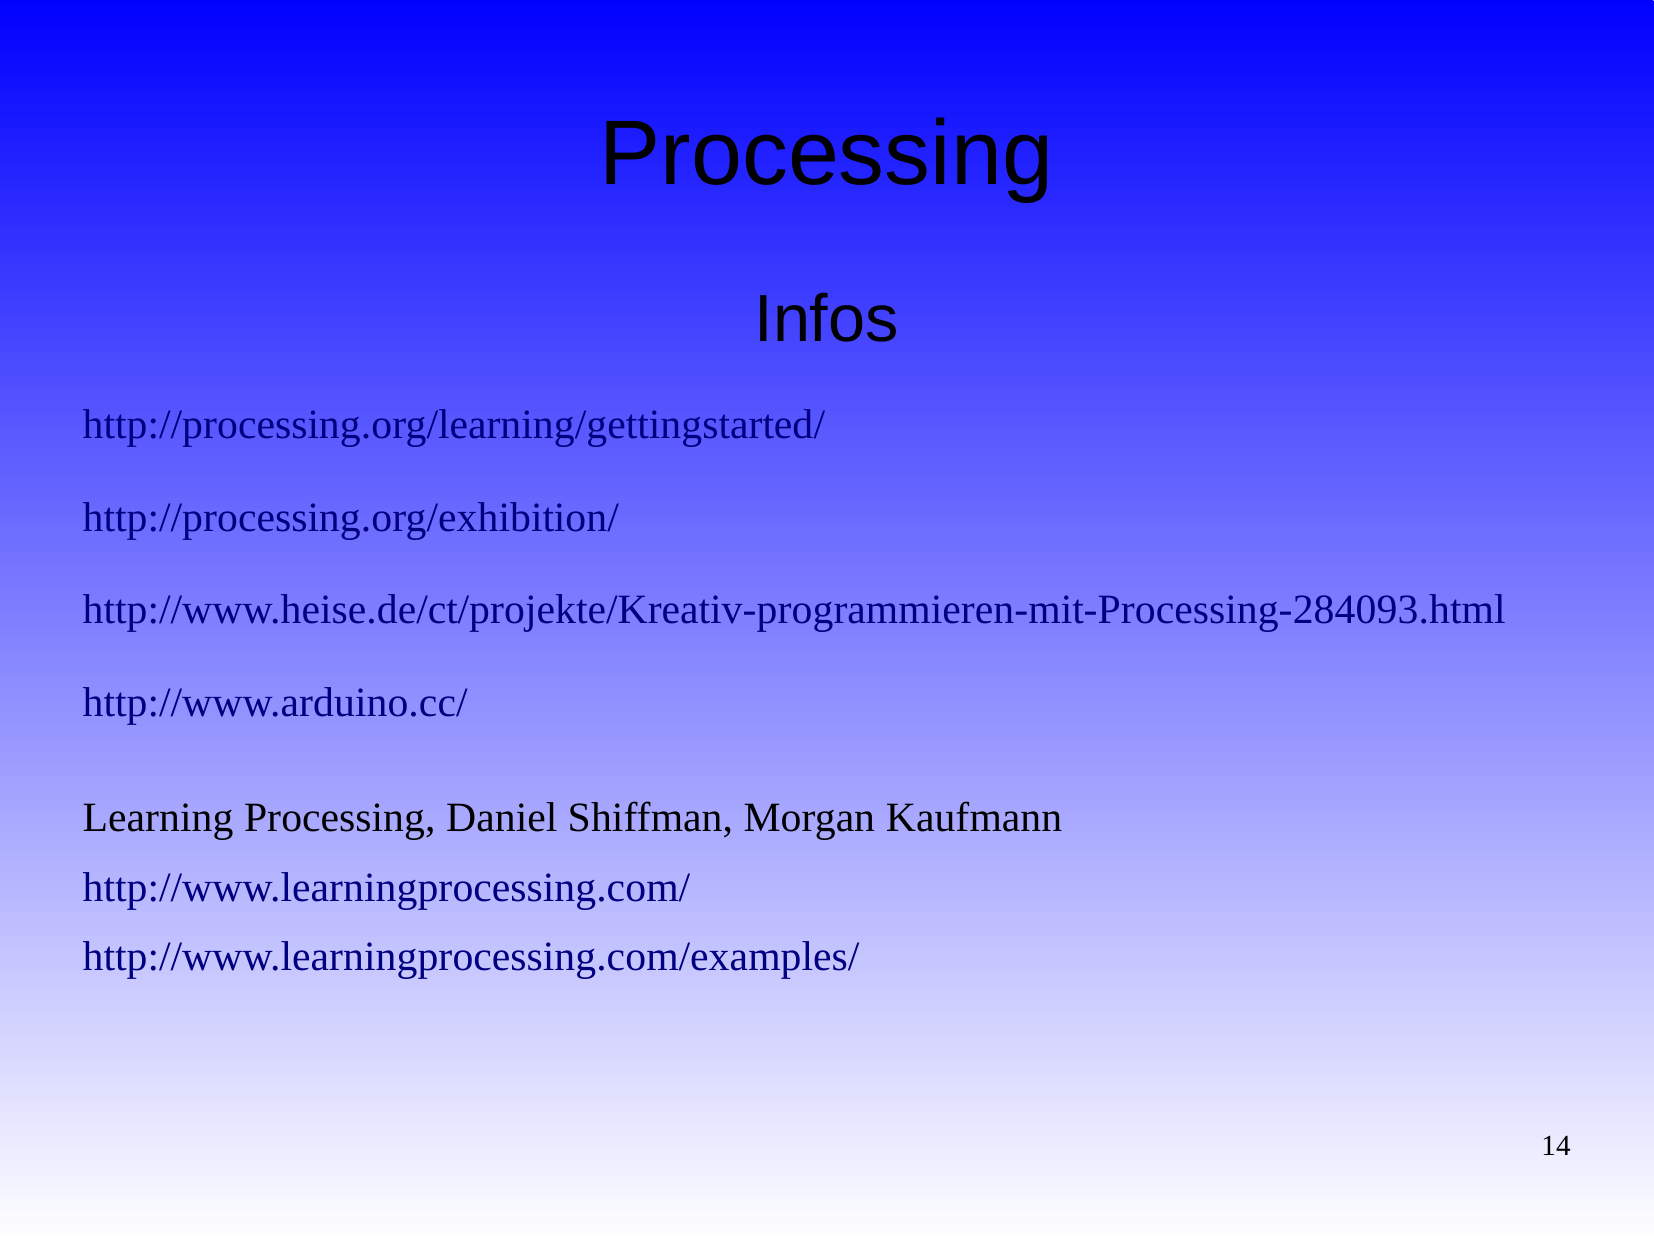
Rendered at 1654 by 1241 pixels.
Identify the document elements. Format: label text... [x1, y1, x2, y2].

title Processing [82, 49, 1571, 257]
subtitle Infos http://processing.org/learning/gettingstarted/ http://processing.org/exhibition/ http://www.heise.de/ct/projekte/Kreativ-programmieren-mit-Processing-284093.html http://www.arduino.cc/ Learning Processing, Daniel Shiffman, Morgan Kaufmann http://www.learningprocessing.com/ http://www.learningprocessing.com/examples/ [82, 282, 1571, 1117]
